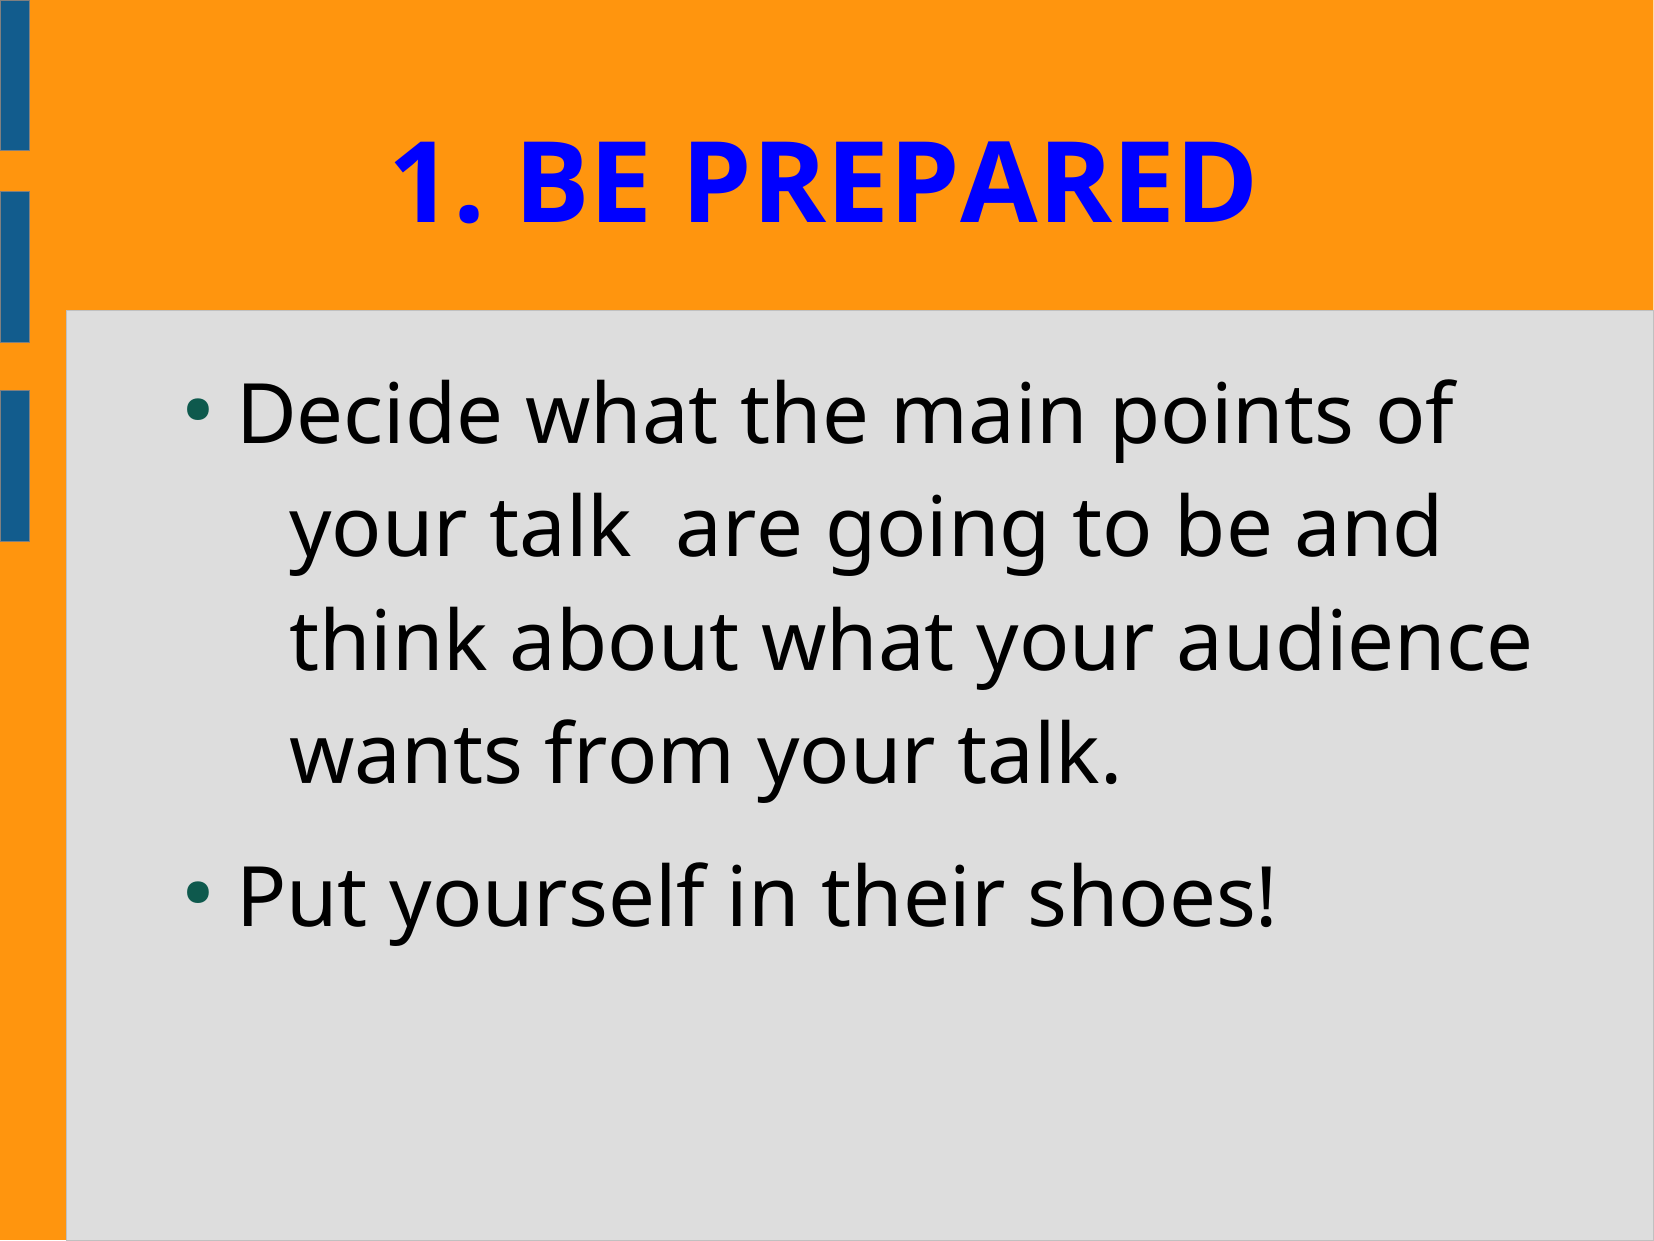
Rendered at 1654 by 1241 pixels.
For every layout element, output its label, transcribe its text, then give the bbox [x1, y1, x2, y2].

list Decide what the main points of your talk are going to be and think about what your audience wants from your talk. Put yourself in their shoes! [147, 354, 1560, 1211]
title 1. BE PREPARED [118, 61, 1531, 296]
